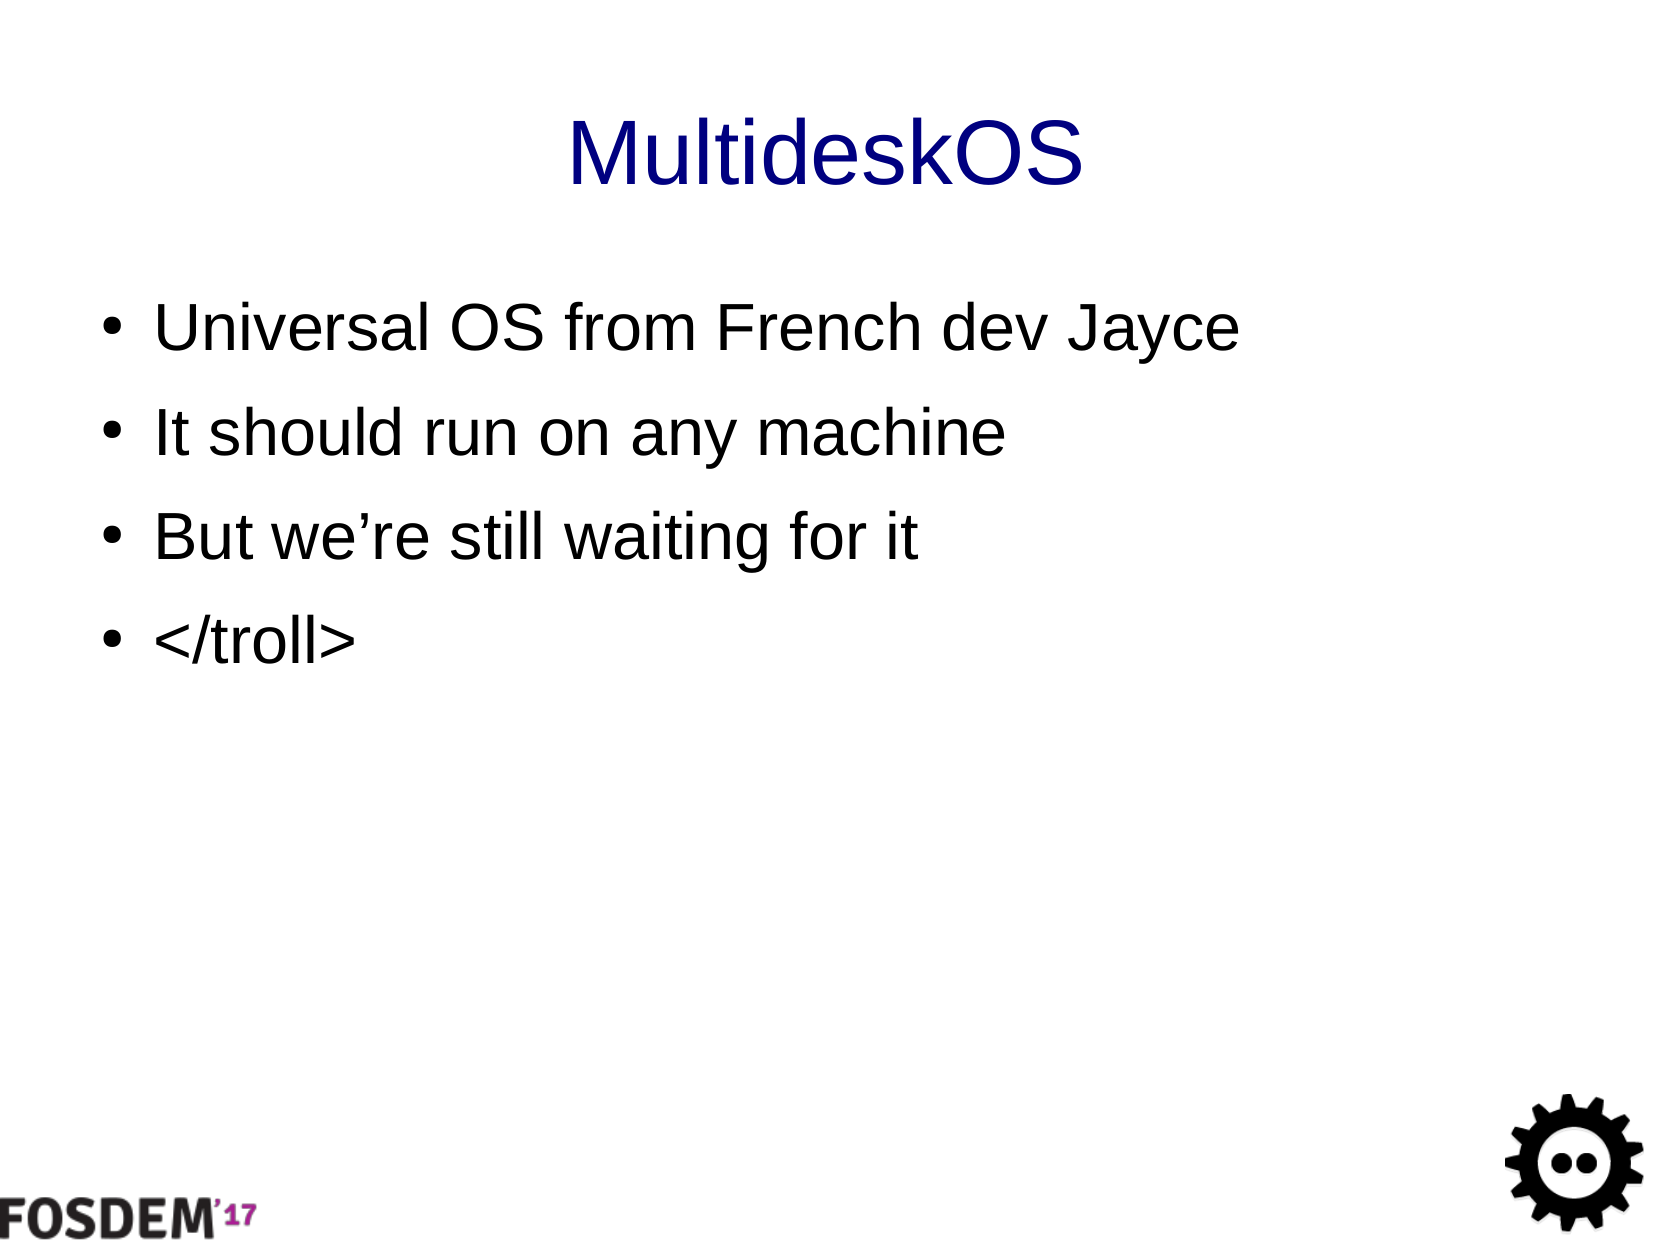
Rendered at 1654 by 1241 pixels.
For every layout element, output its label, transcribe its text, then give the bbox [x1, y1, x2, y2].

picture [0, 1196, 258, 1241]
title MultideskOS [82, 49, 1571, 257]
picture [1505, 1094, 1648, 1235]
list Universal OS from French dev Jayce It should run on any machine But we’re still waiting for it </troll> [82, 290, 1571, 1010]
